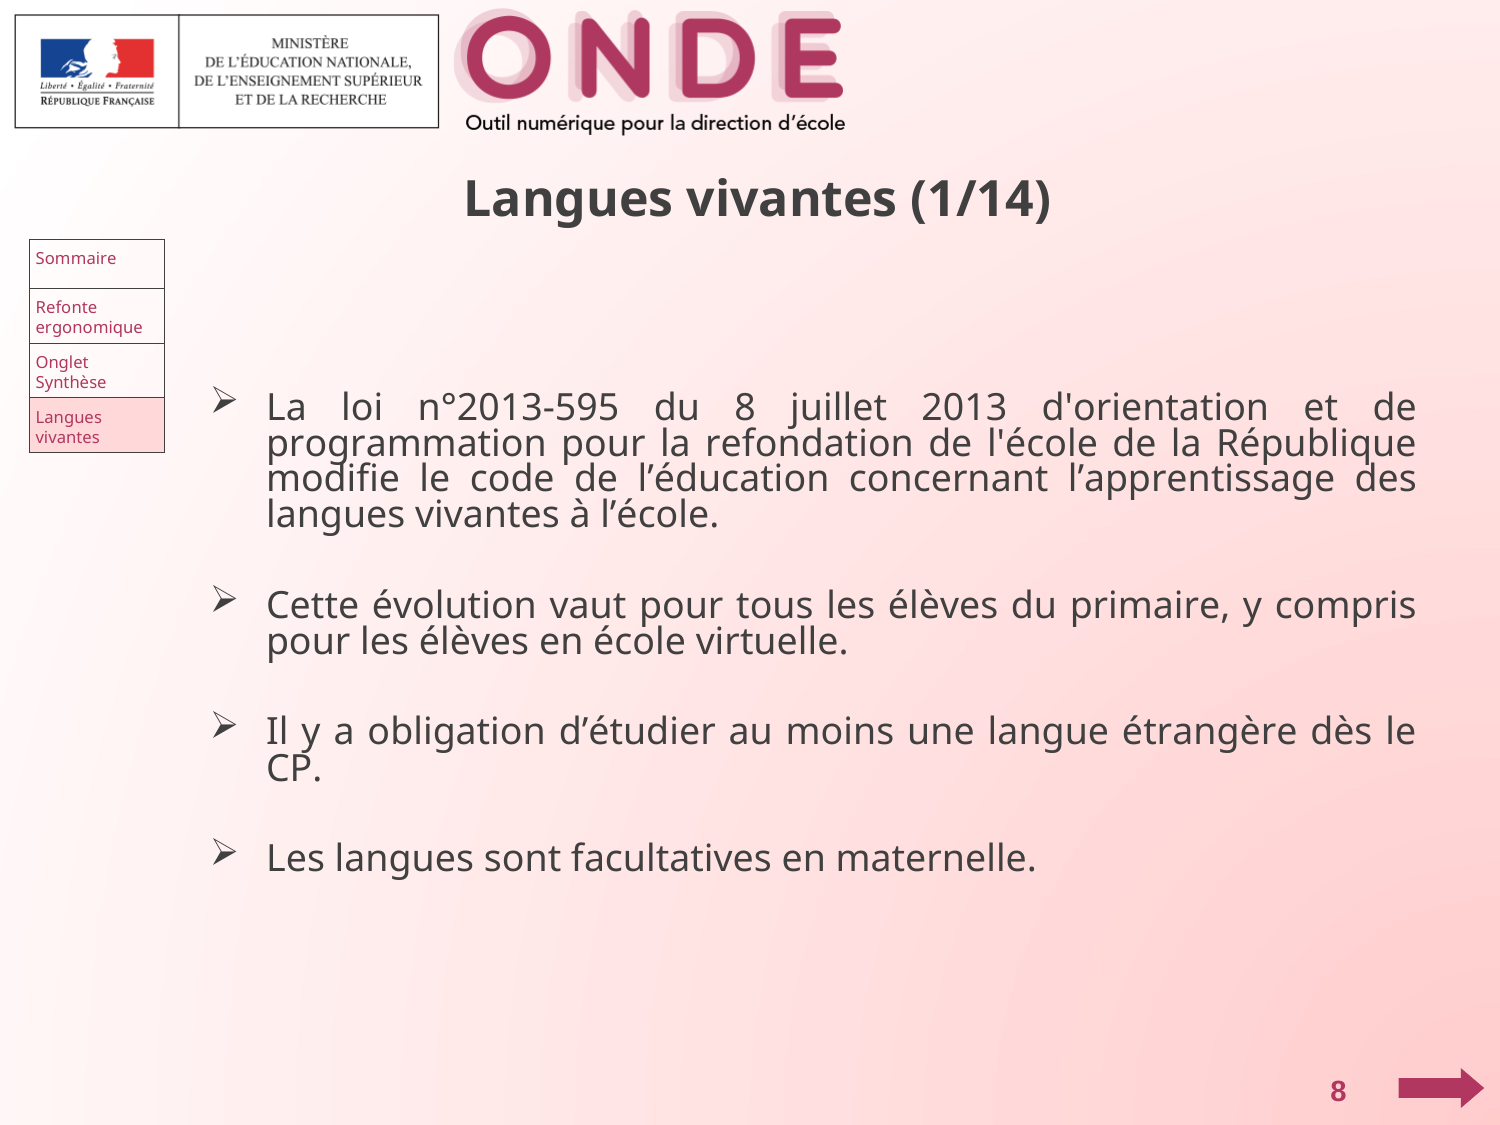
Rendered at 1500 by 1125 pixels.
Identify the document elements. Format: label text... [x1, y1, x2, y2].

table_header Sommaire [30, 240, 164, 288]
table_cell Refonte ergonomique [30, 289, 164, 343]
picture [0, 0, 1500, 1125]
text_box La loi n°2013-595 du 8 juillet 2013 d'orientation et de programmation pour la refondation de l'école de la République modifie le code de l’éducation concernant l’apprentissage des langues vivantes à l’école. Cette évolution vaut pour tous les élèves du primaire, y compris pour les élèves en école virtuelle. Il y a obligation d’étudier au moins une langue étrangère dès le CP. Les langues sont facultatives en maternelle. [195, 383, 1433, 942]
text_box [1399, 1070, 1483, 1106]
table_cell Langues vivantes [30, 398, 164, 452]
text_box <numéro> [1257, 1064, 1420, 1117]
text_box Langues vivantes (1/14) [82, 154, 1433, 238]
table_cell Onglet Synthèse [30, 344, 164, 397]
